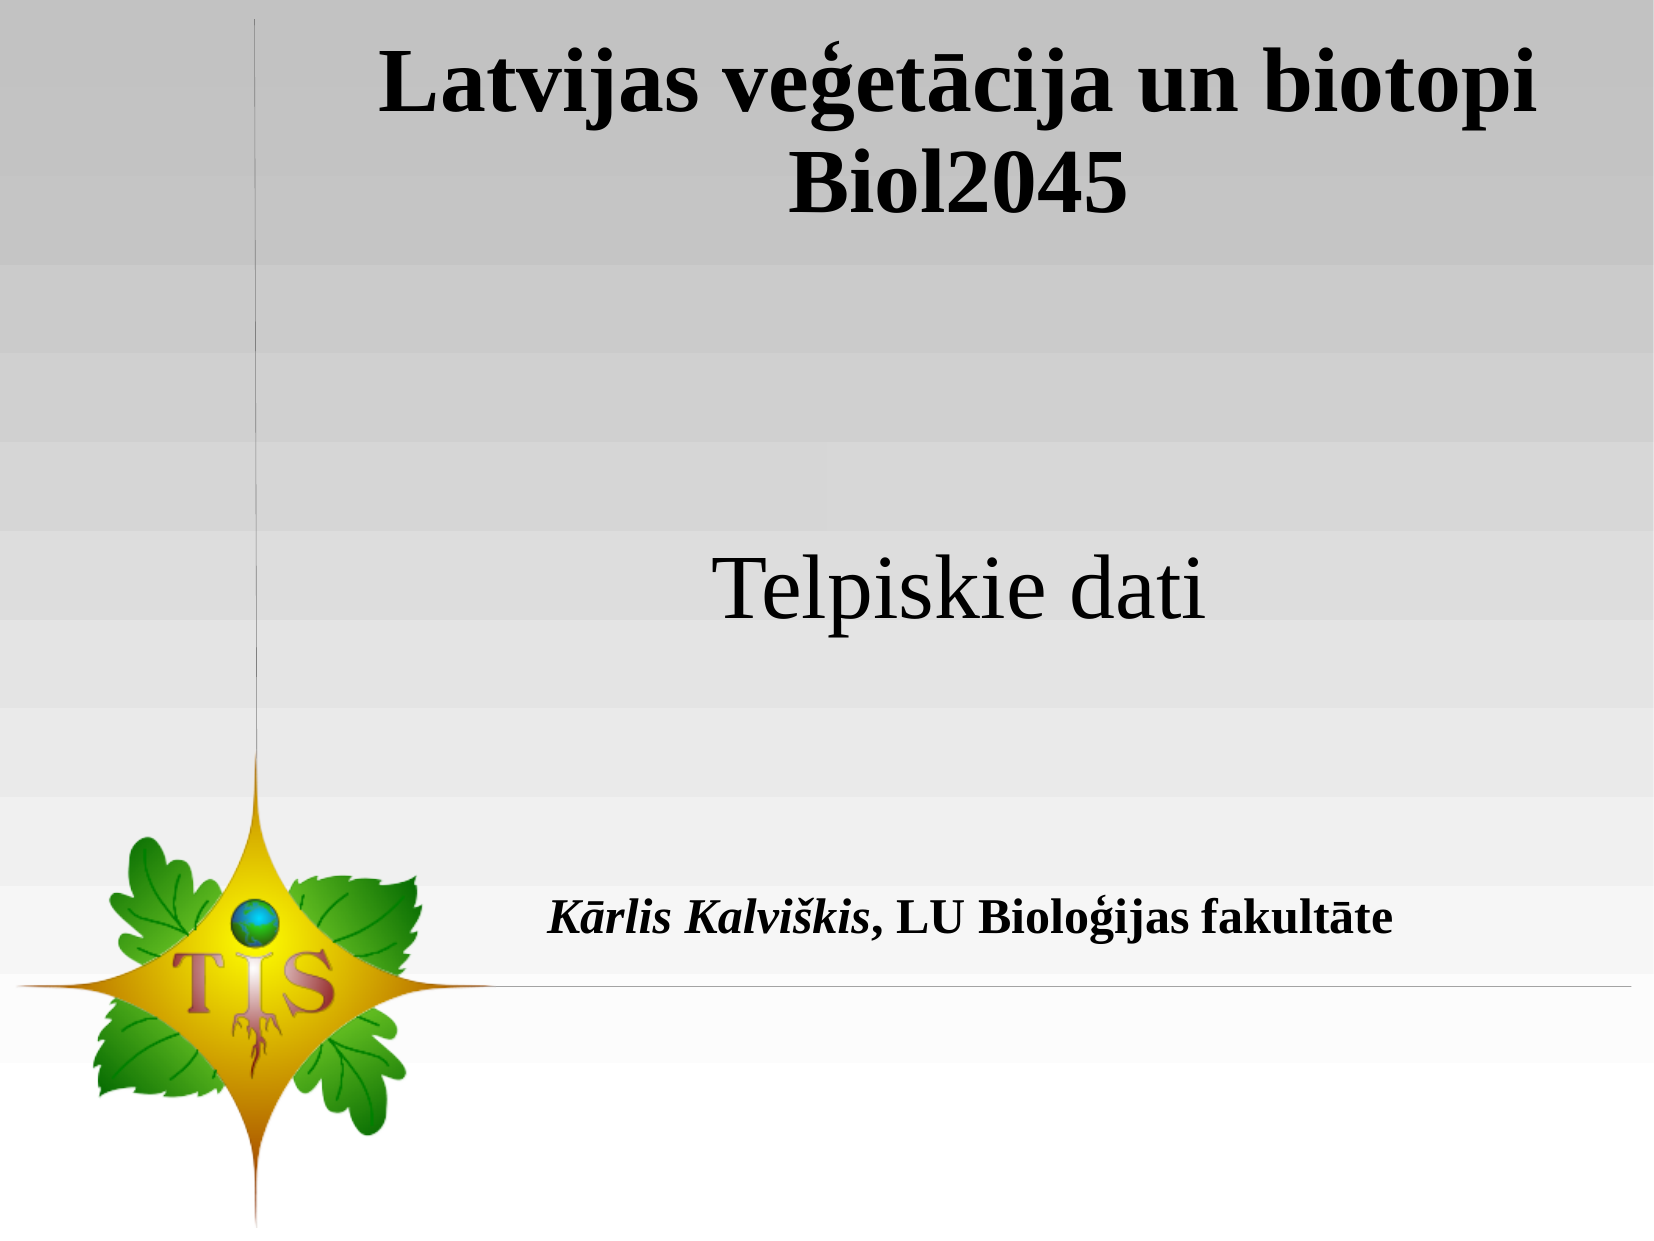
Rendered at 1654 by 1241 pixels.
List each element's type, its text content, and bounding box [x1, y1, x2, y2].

title Telpiskie dati [295, 314, 1625, 861]
picture [0, 0, 1654, 1241]
